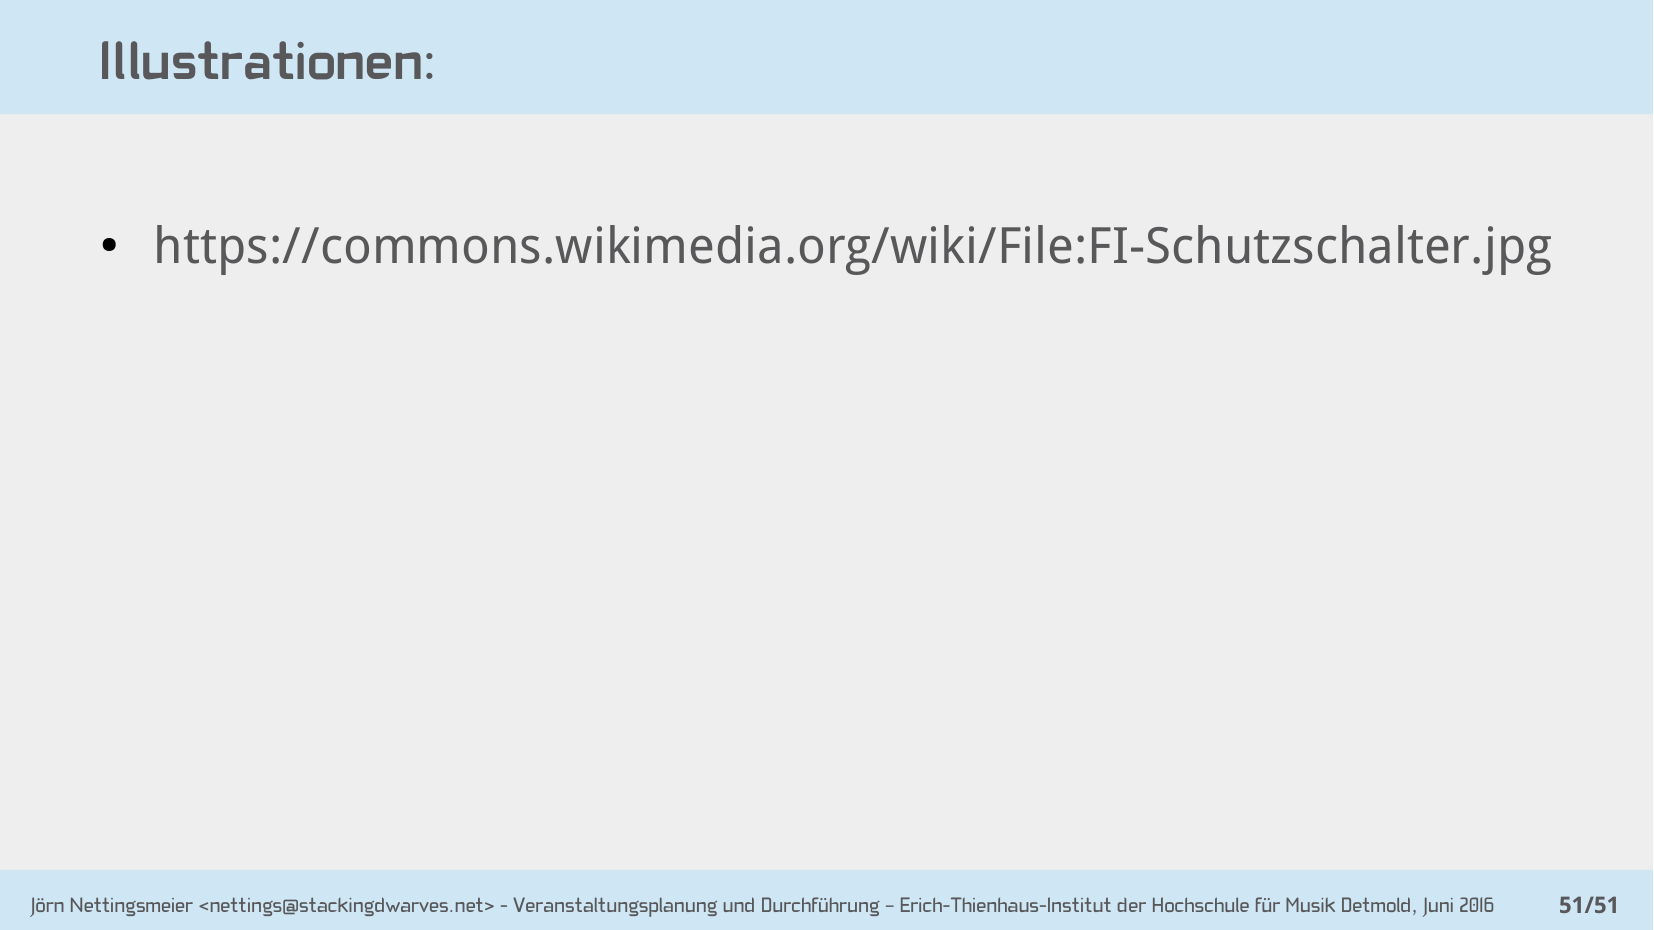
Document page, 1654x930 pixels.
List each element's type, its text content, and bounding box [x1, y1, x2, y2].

text_box [82, 217, 1571, 757]
title Illustrationen: [98, 4, 1216, 119]
